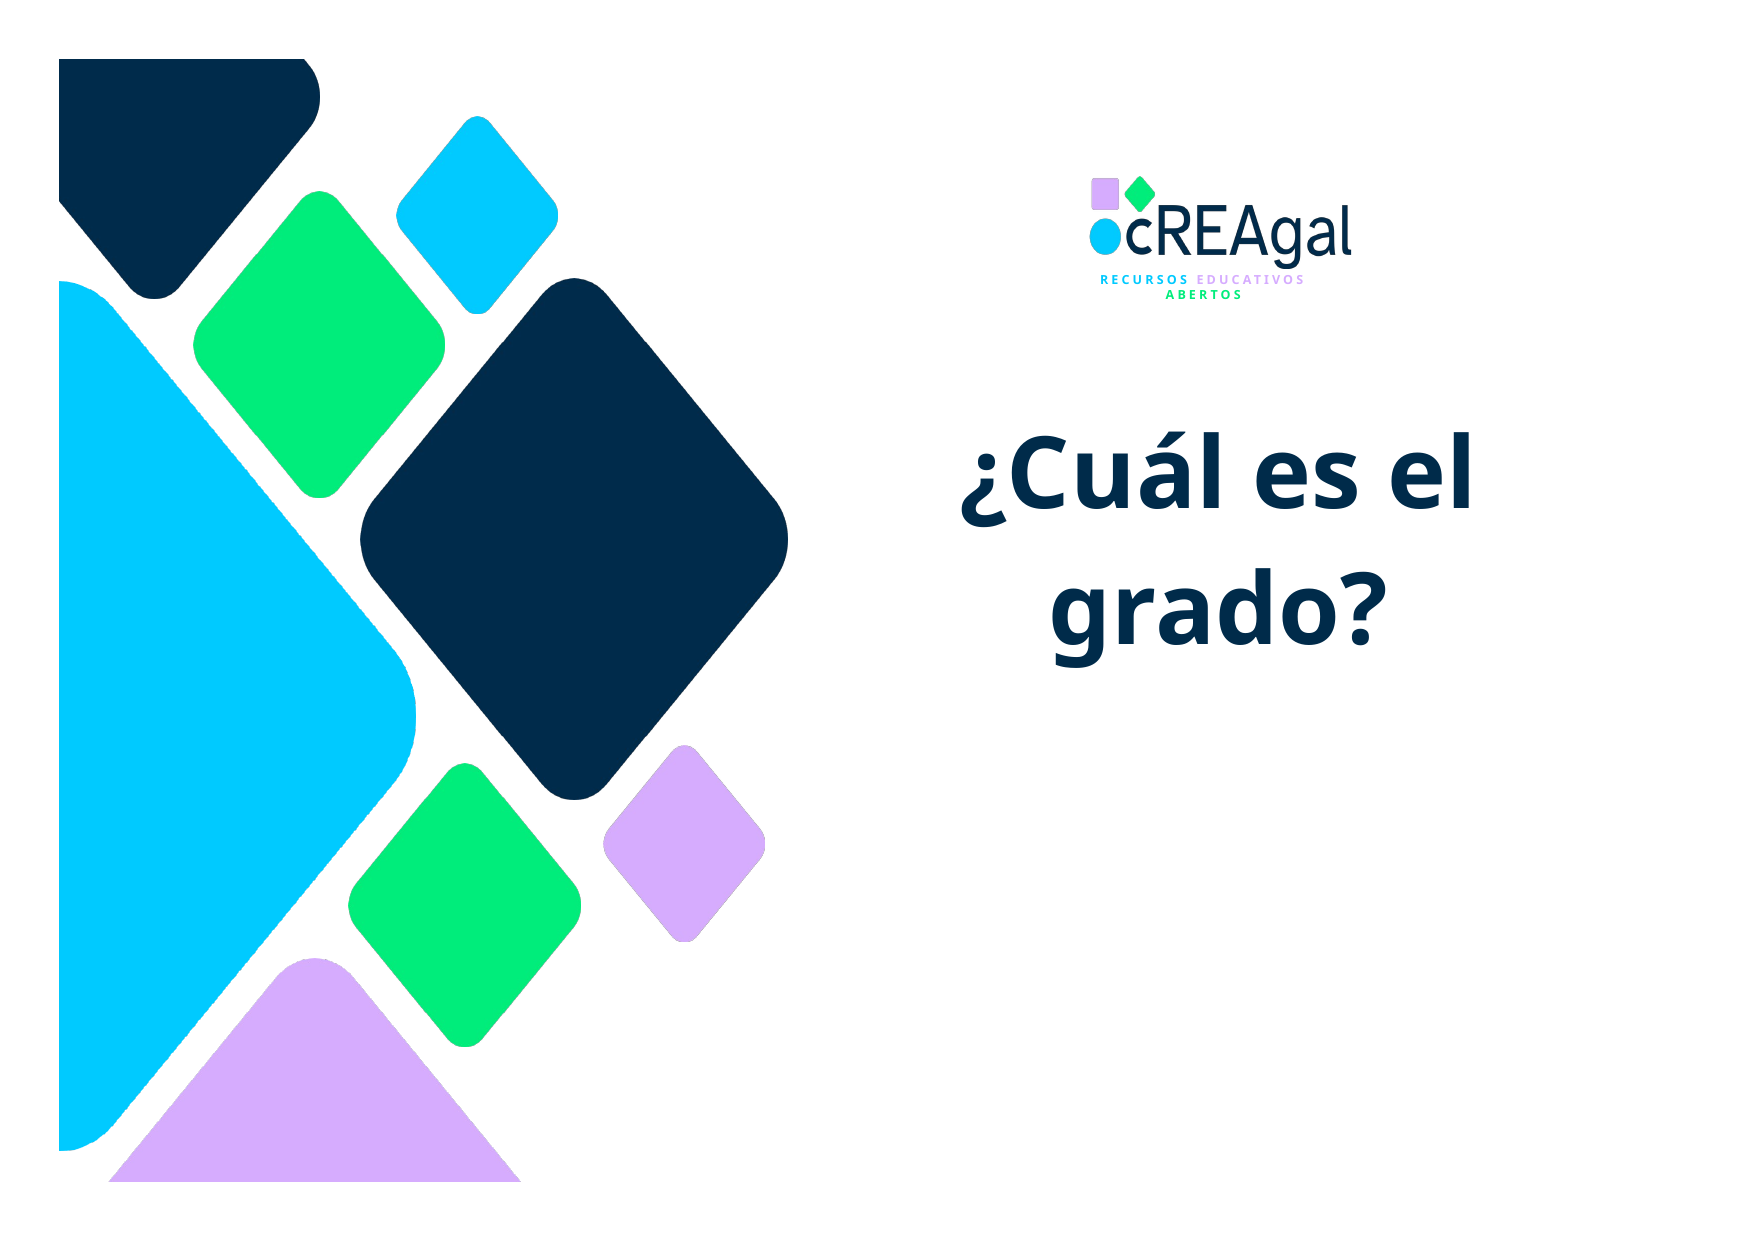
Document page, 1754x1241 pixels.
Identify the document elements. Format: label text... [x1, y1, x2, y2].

title ¿Cuál es el grado? [856, 368, 1581, 707]
picture [59, 59, 788, 1182]
picture [481, 116, 558, 208]
picture [1089, 176, 1352, 269]
